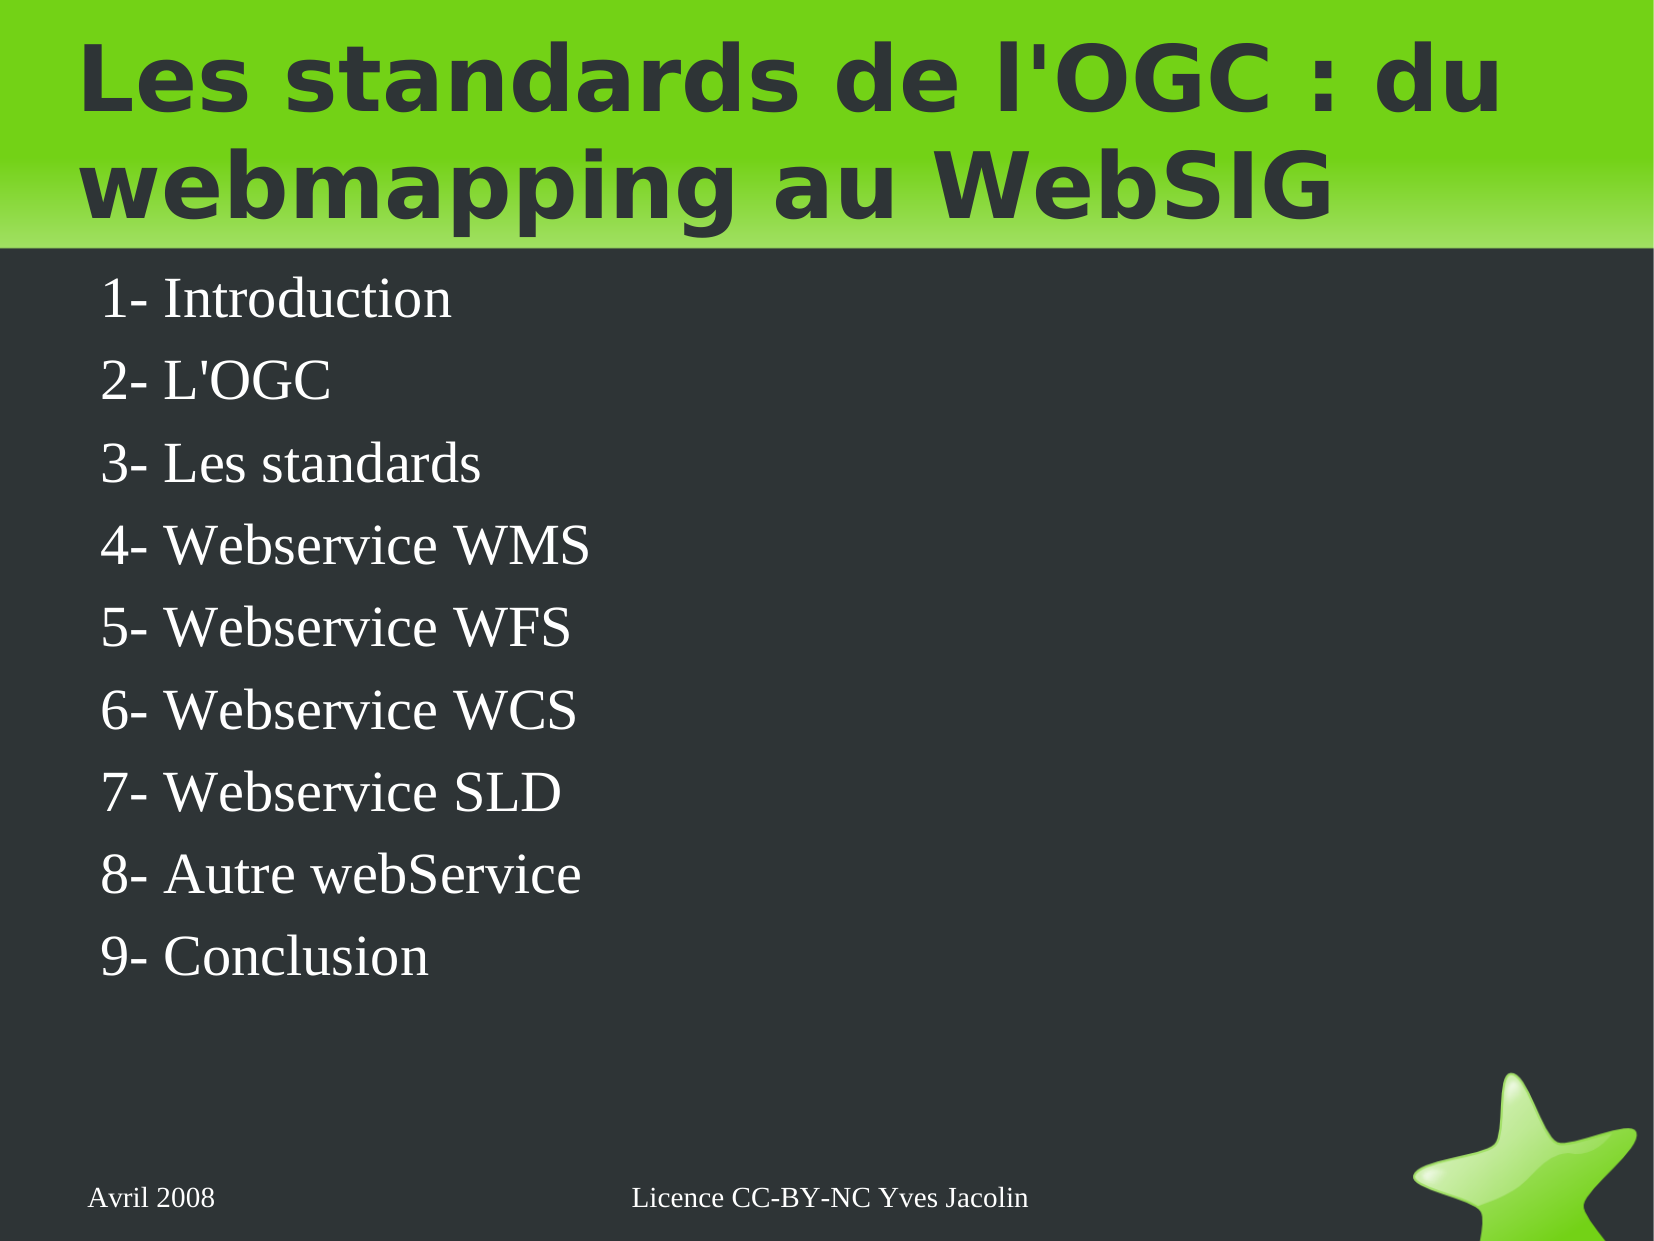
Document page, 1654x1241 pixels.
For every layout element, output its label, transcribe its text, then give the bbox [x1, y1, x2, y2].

list 1- Introduction 2- L'OGC 3- Les standards 4- Webservice WMS 5- Webservice WFS 6- Webservice WCS 7- Webservice SLD 8- Autre webService 9- Conclusion [82, 265, 1571, 1132]
title Les standards de l'OGC : du webmapping au WebSIG [76, 25, 1565, 240]
picture [0, 0, 1654, 1241]
